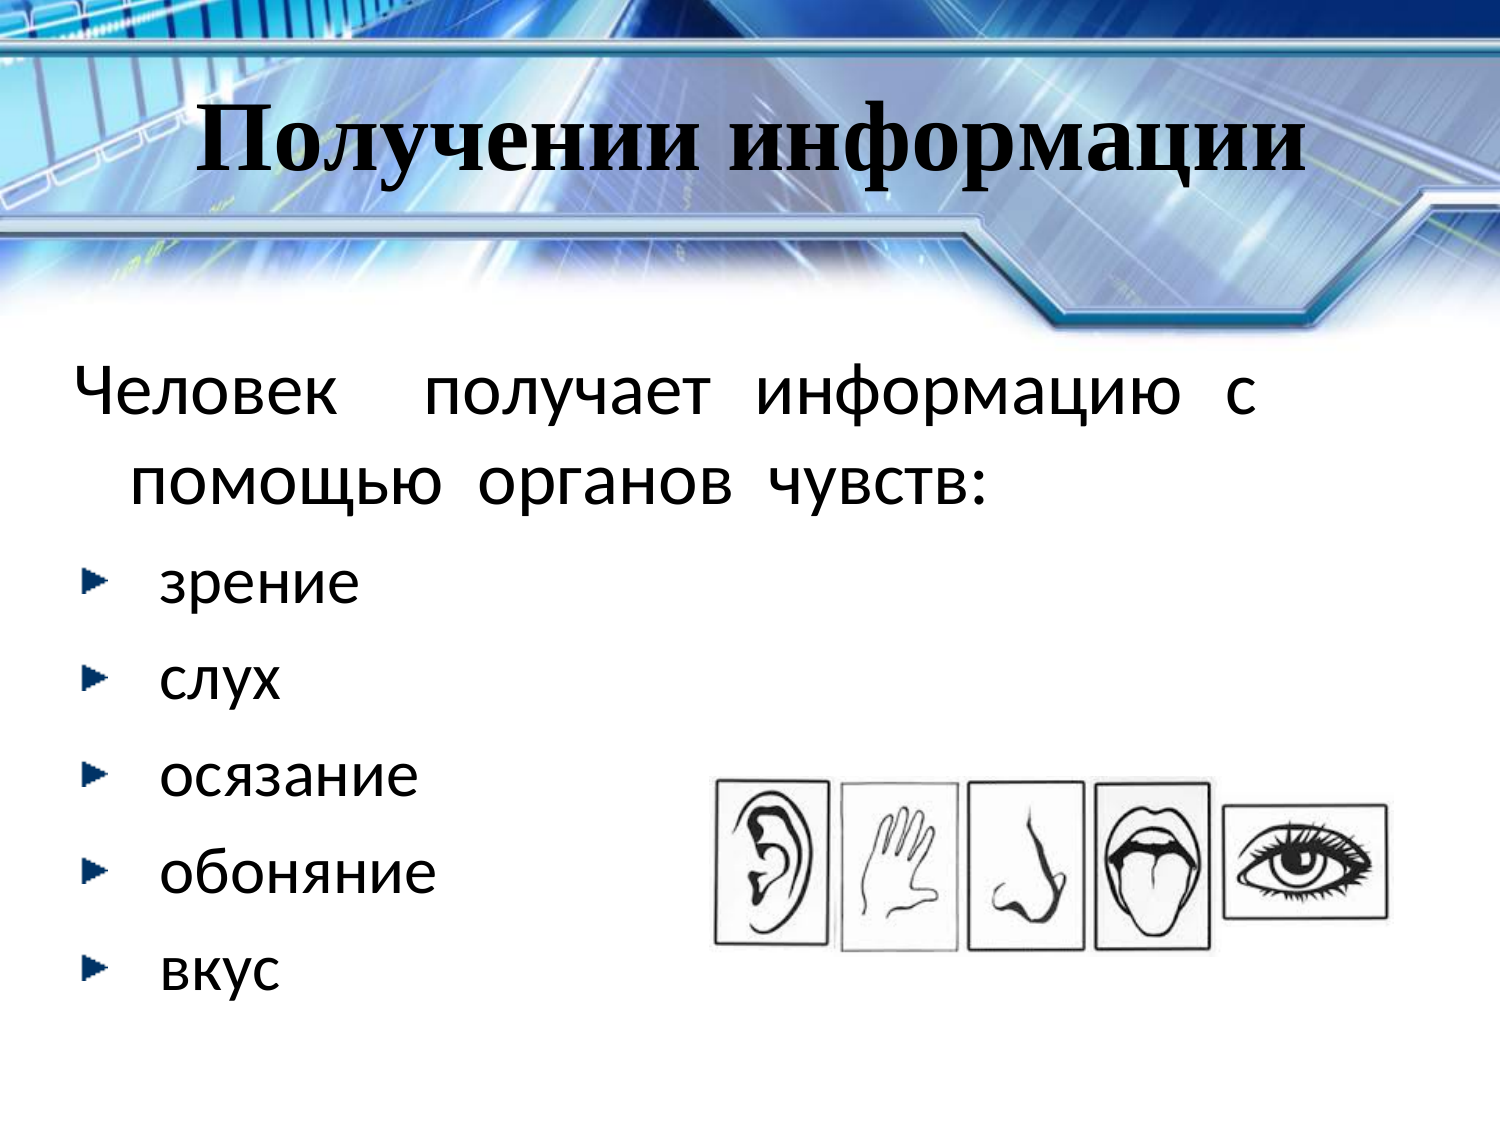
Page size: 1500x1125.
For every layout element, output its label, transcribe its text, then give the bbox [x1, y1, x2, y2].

title Получении информации [76, 36, 1427, 225]
picture [0, 0, 1500, 1125]
list Человек получает информацию с помощью органов чувств: зрение слух осязание обоняние вкус [58, 332, 1409, 1075]
